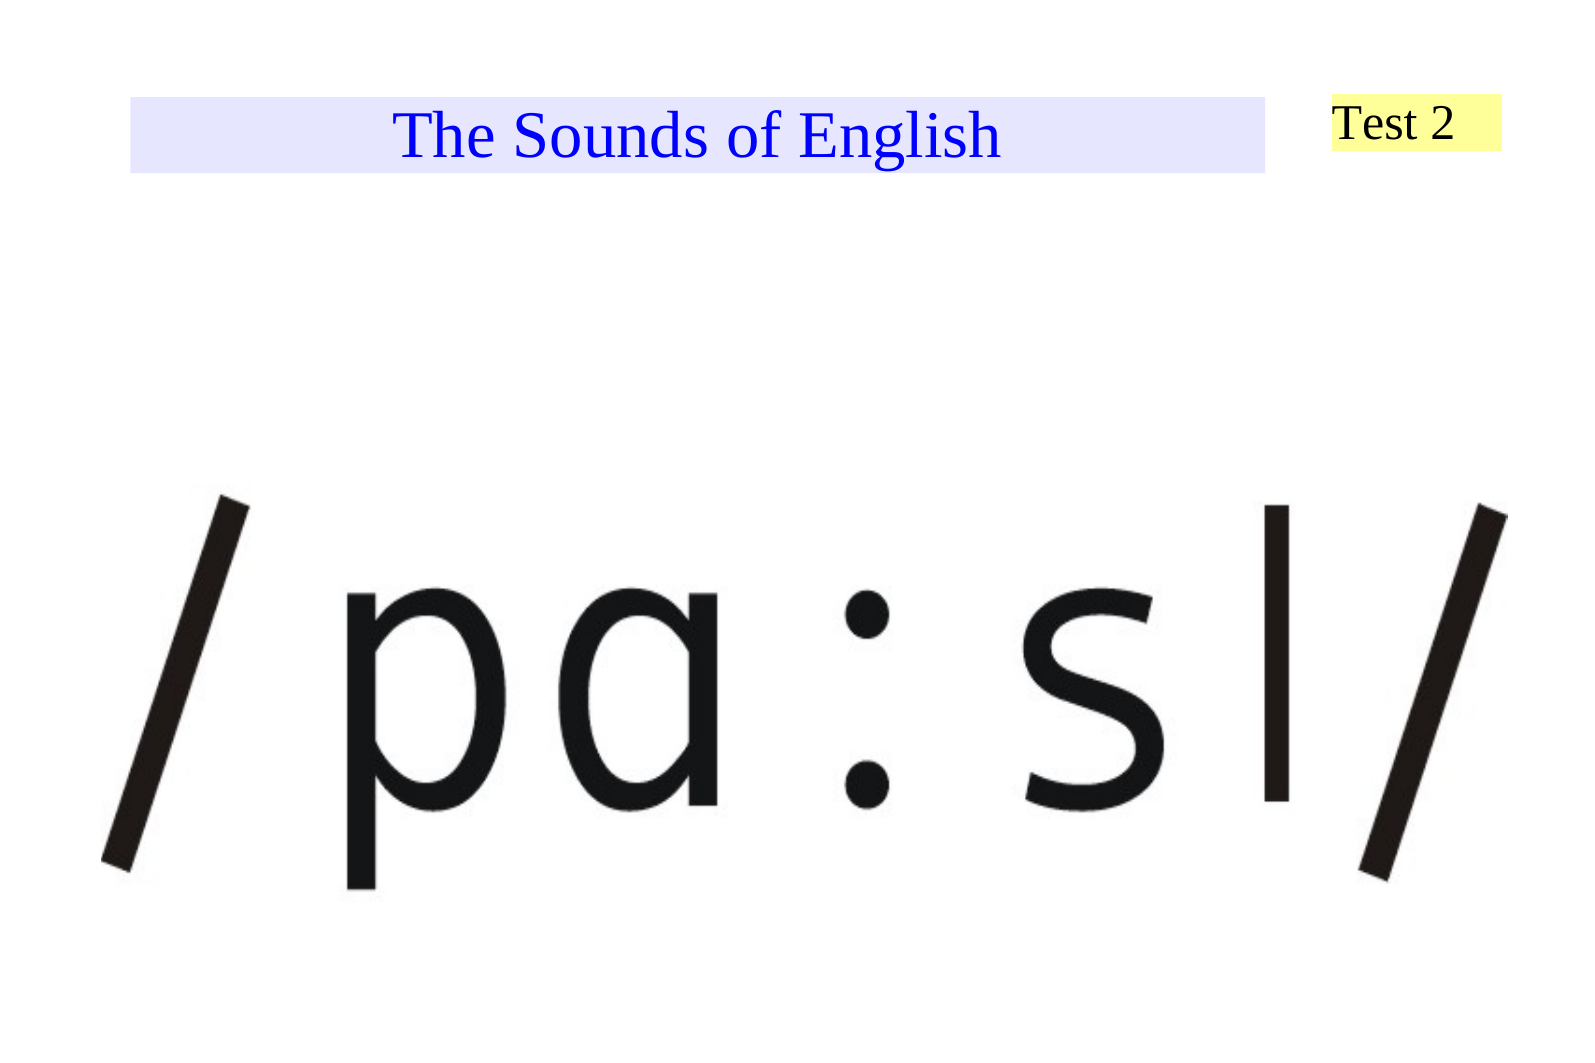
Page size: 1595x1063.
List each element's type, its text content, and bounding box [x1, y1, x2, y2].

text_box The Sounds of English [130, 97, 1266, 174]
picture [101, 418, 1508, 1038]
text_box Test 2 [1331, 94, 1502, 152]
